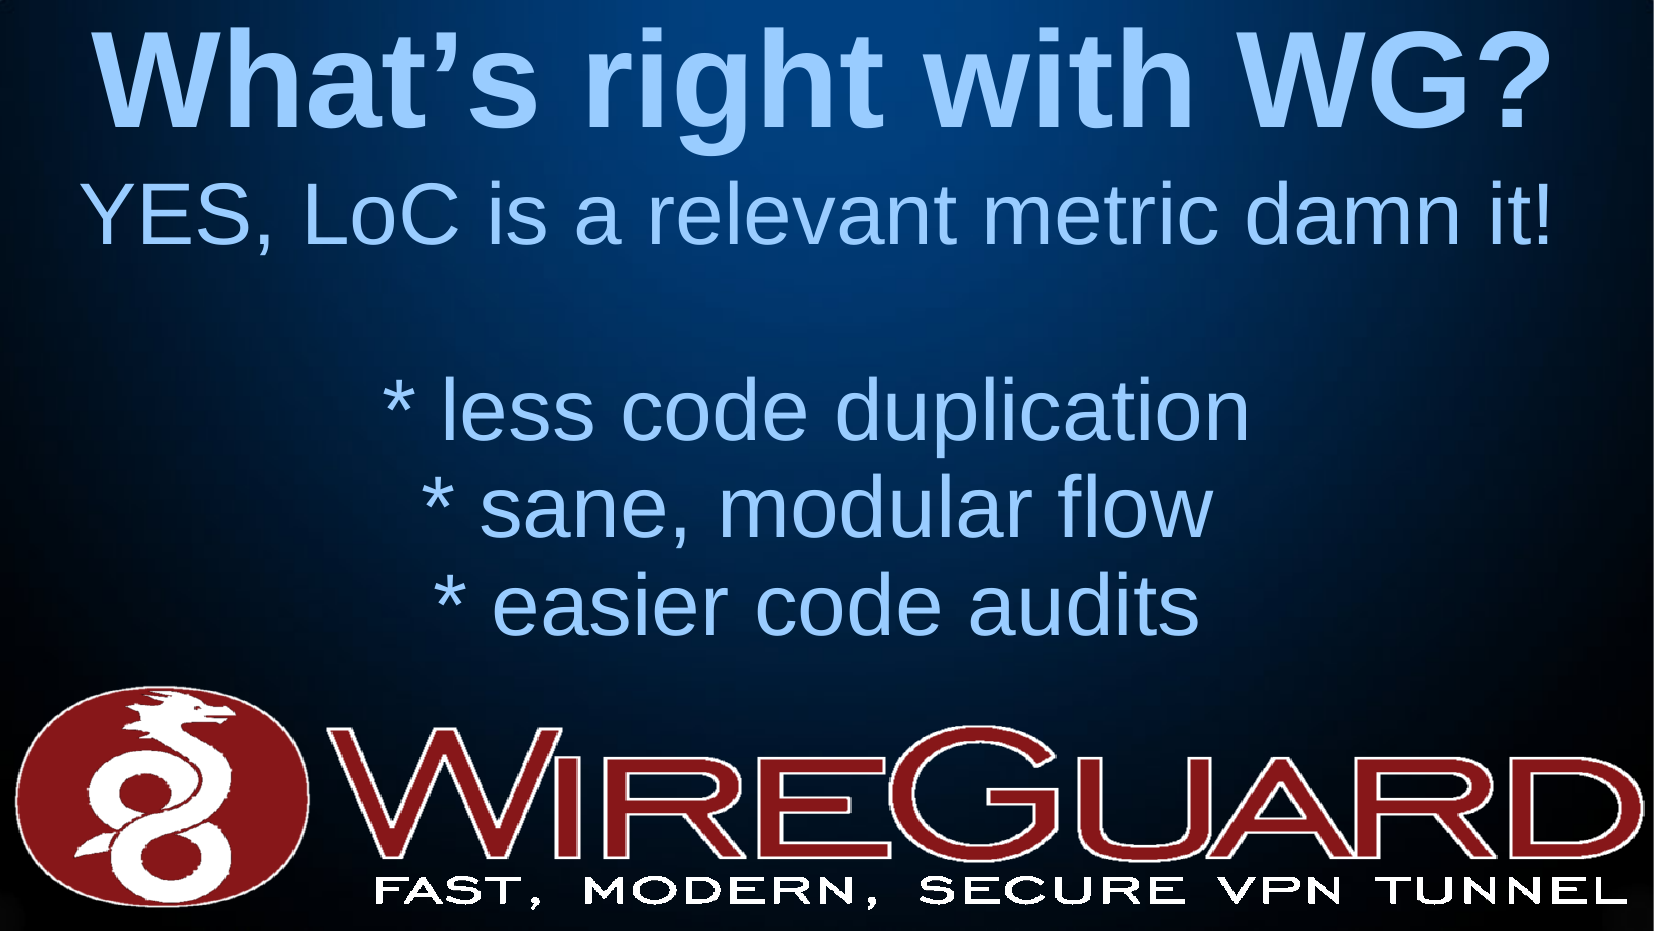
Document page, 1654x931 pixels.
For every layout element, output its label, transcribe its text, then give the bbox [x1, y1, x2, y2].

title YES, LoC is a relevant metric damn it! * less code duplication * sane, modular flow * easier code audits [15, 165, 1621, 685]
title What’s right with WG? [0, 2, 1651, 158]
picture [0, 0, 1654, 931]
